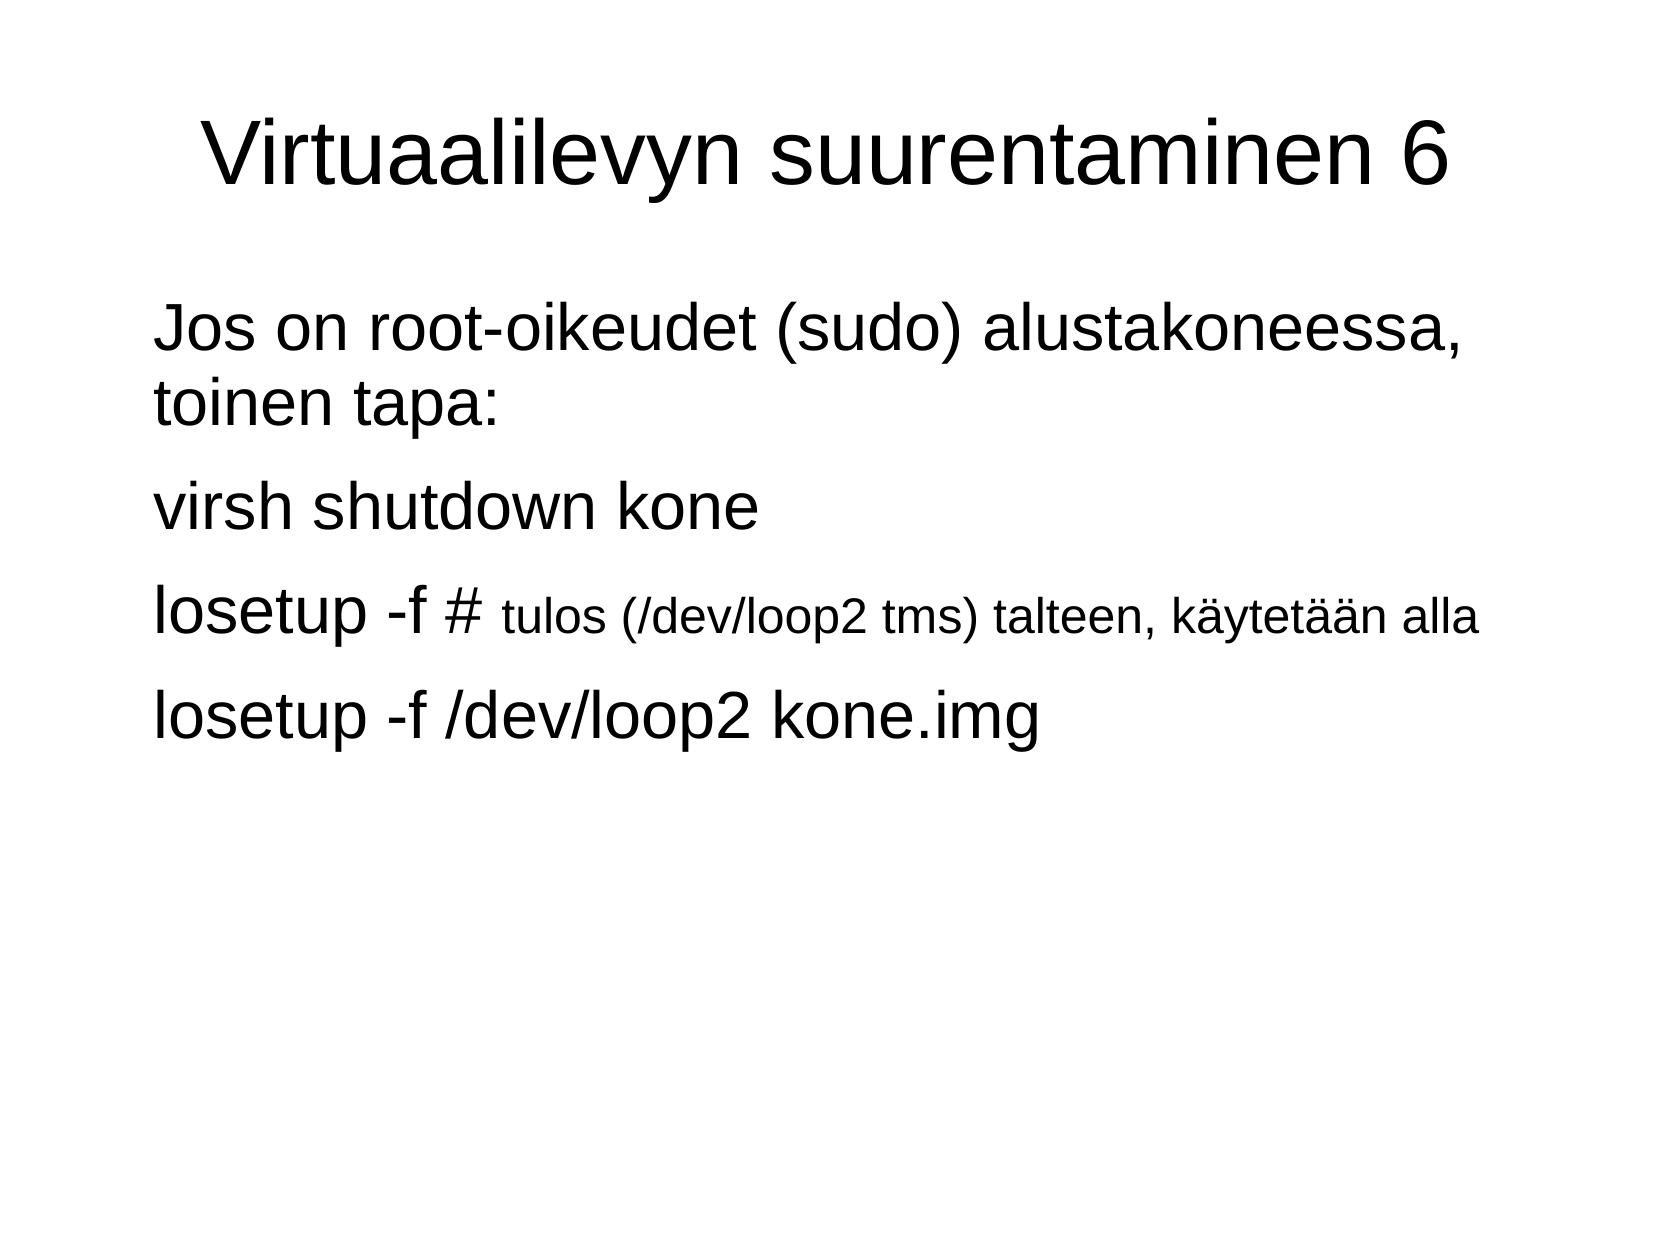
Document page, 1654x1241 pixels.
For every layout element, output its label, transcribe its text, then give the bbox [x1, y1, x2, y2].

title Virtuaalilevyn suurentaminen 6 [82, 49, 1571, 257]
list Jos on root-oikeudet (sudo) alustakoneessa, toinen tapa: virsh shutdown kone losetup -f # tulos (/dev/loop2 tms) talteen, käytetään alla losetup -f /dev/loop2 kone.img [82, 290, 1571, 1010]
